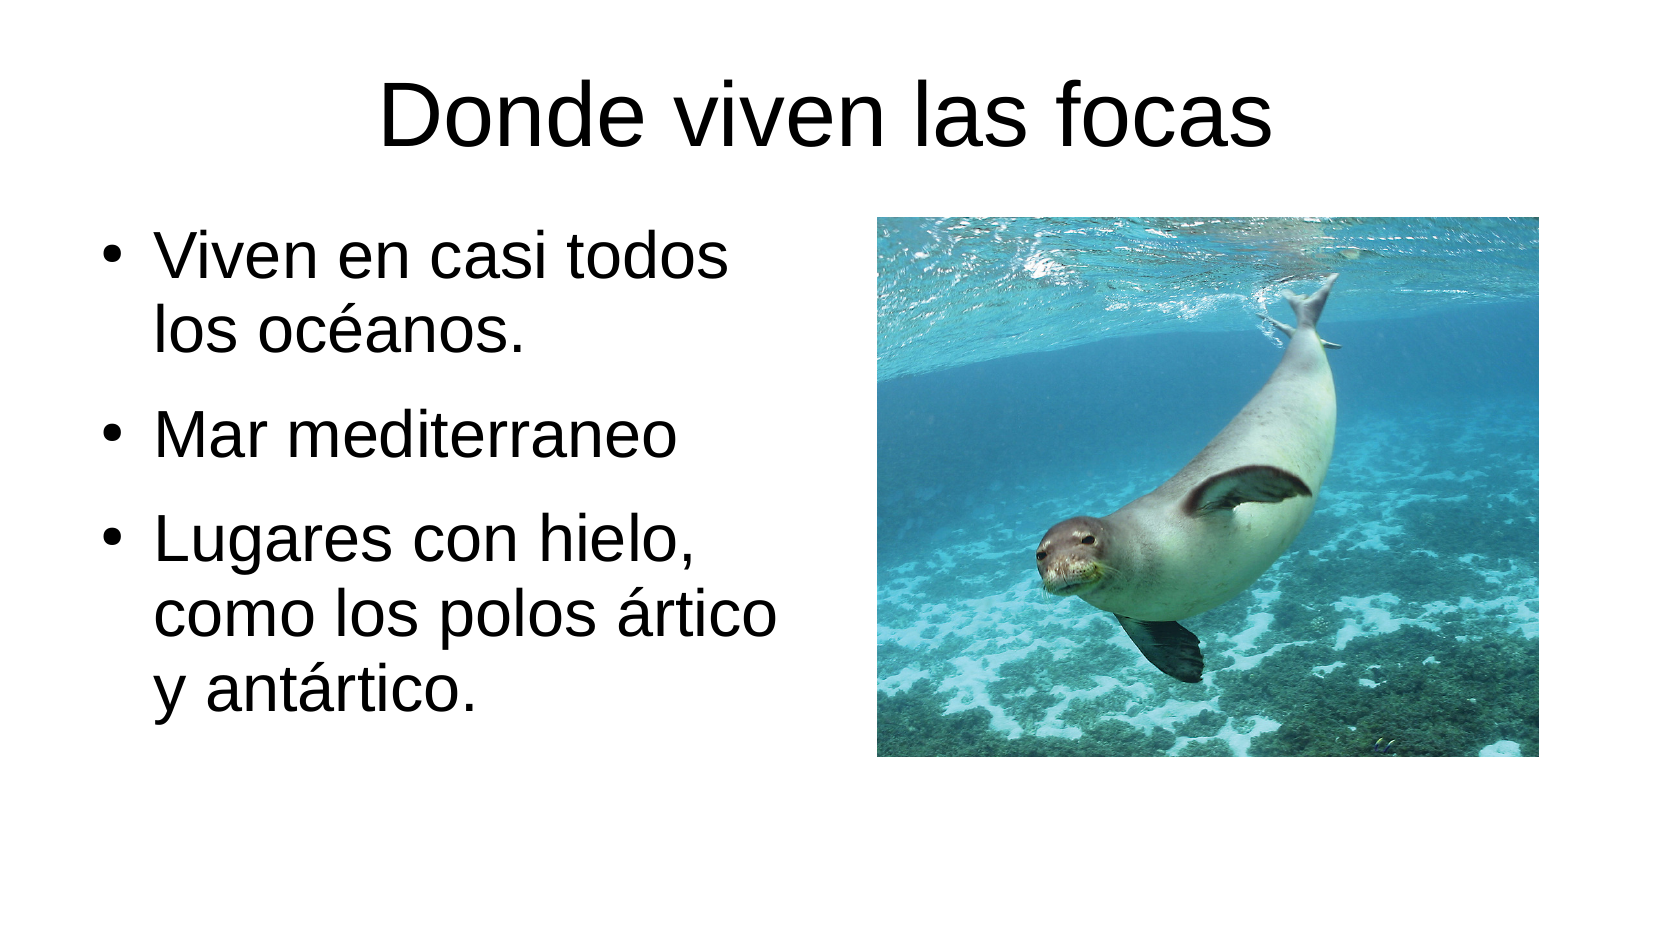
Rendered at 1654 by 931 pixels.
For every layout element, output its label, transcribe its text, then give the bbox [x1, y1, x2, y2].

picture [877, 217, 1539, 758]
title Donde viven las focas [82, 37, 1571, 193]
list Viven en casi todos los océanos. Mar mediterraneo Lugares con hielo, como los polos ártico y antártico. [82, 217, 809, 758]
